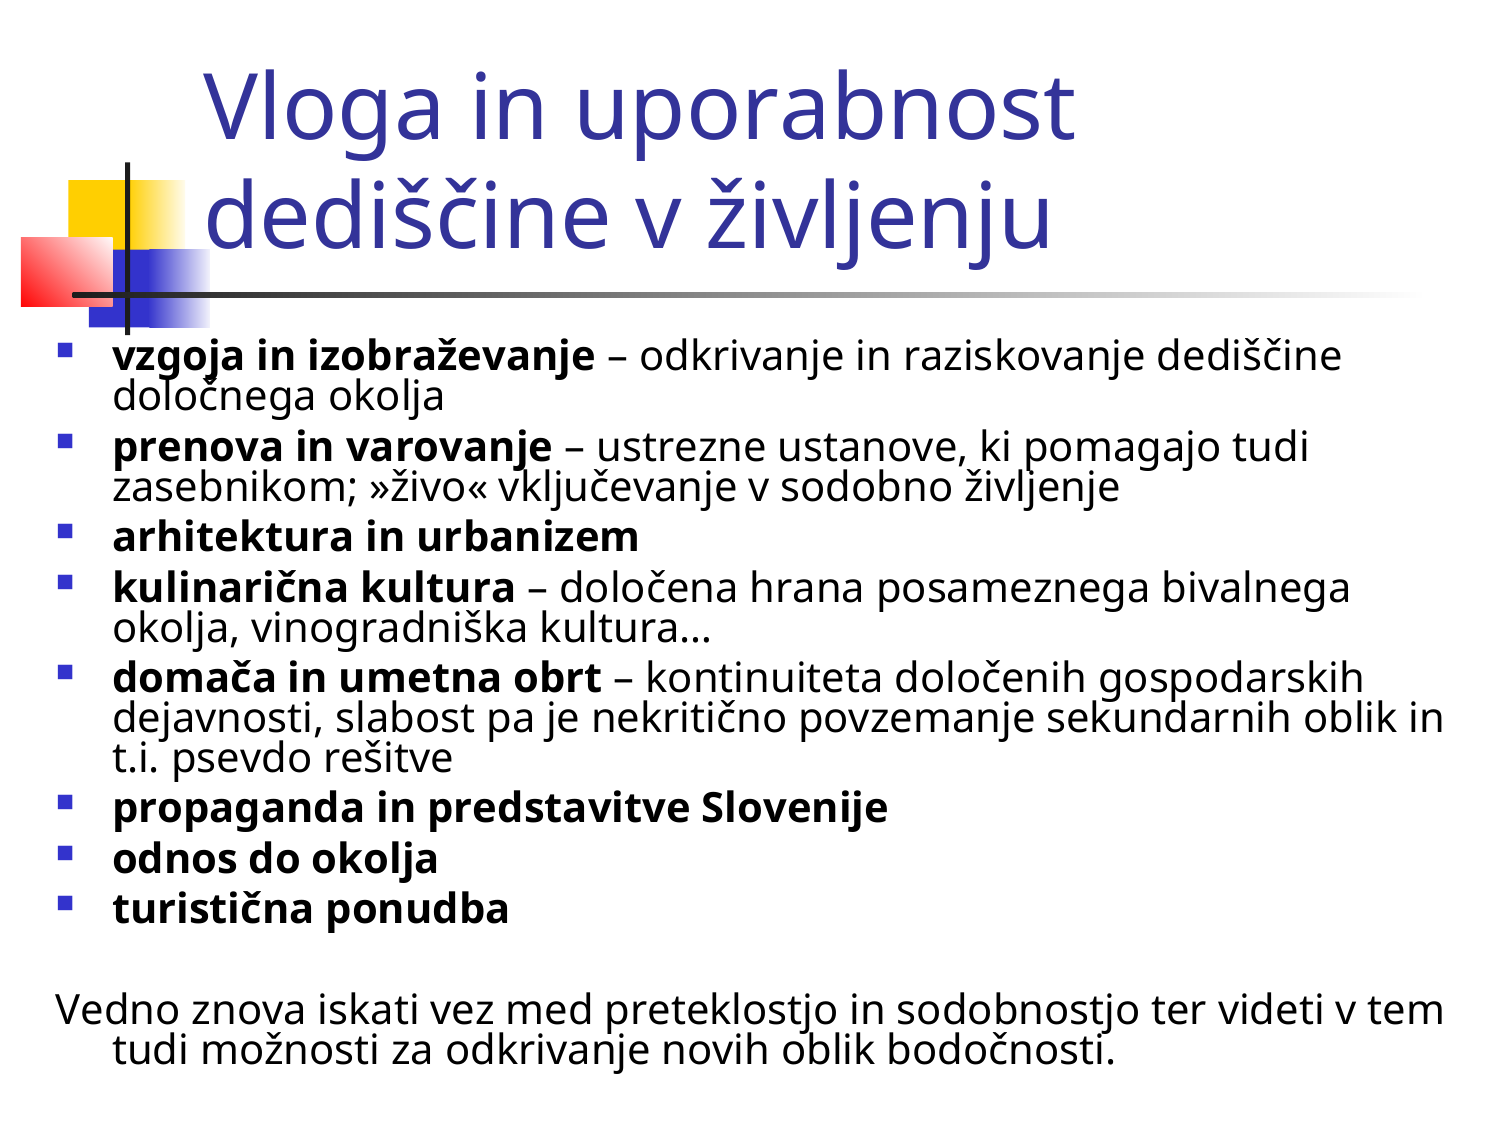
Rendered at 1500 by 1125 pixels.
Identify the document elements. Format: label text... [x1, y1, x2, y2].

title Vloga in uporabnost dediščine v življenju [188, 35, 1468, 276]
list vzgoja in izobraževanje – odkrivanje in raziskovanje dediščine določnega okolja prenova in varovanje – ustrezne ustanove, ki pomagajo tudi zasebnikom; »živo« vključevanje v sodobno življenje arhitektura in urbanizem kulinarična kultura – določena hrana posameznega bivalnega okolja, vinogradniška kultura… domača in umetna obrt – kontinuiteta določenih gospodarskih dejavnosti, slabost pa je nekritično povzemanje sekundarnih oblik in t.i. psevdo rešitve propaganda in predstavitve Slovenije odnos do okolja turistična ponudba Vedno znova iskati vez med preteklostjo in sodobnostjo ter videti v tem tudi možnosti za odkrivanje novih oblik bodočnosti. [41, 330, 1469, 1125]
